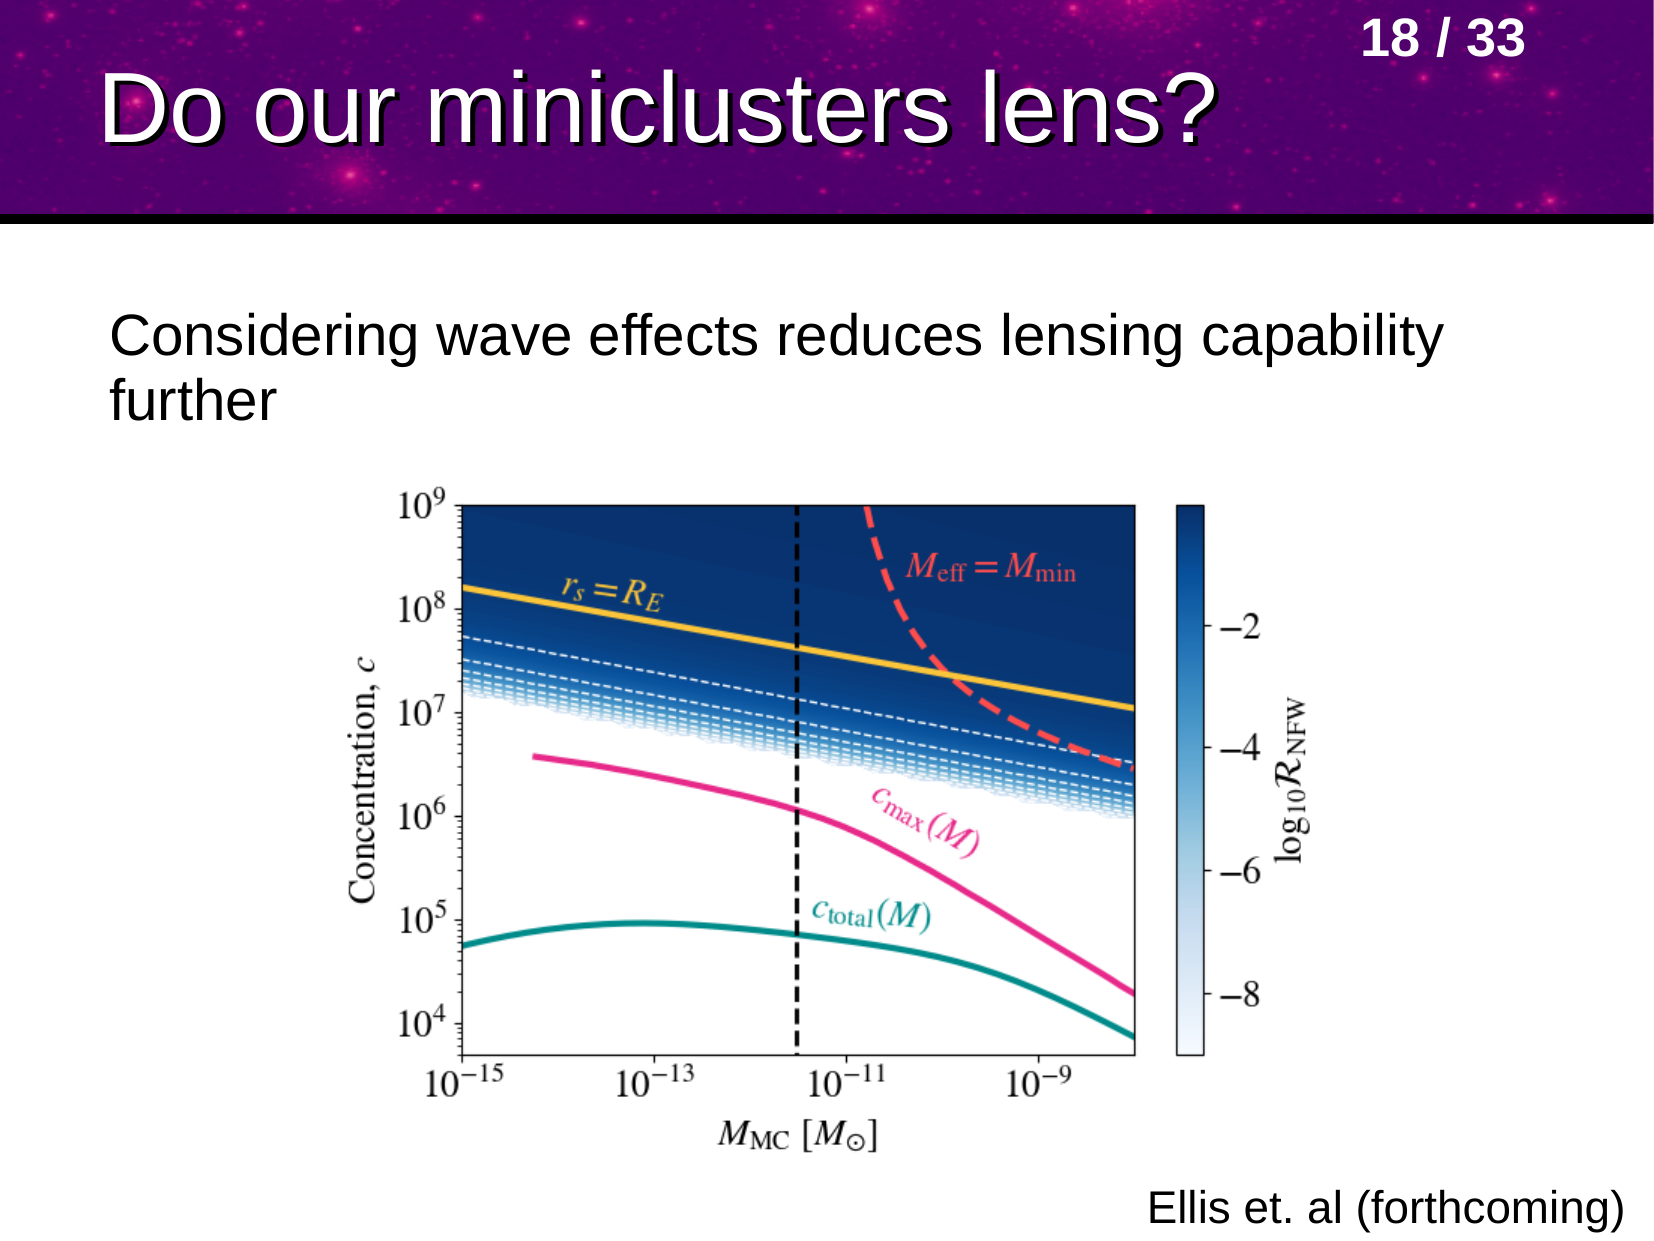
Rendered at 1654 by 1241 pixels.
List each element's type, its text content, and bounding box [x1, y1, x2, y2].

picture [0, 0, 1345, 214]
text_box Considering wave effects reduces lensing capability further [59, 295, 1465, 863]
picture [307, 863, 1358, 1199]
text_box Do our miniclusters lens? [82, 44, 1654, 283]
text_box Ellis et. al (forthcoming) [1131, 1174, 1654, 1241]
text_box <number> / 33 [1345, 0, 1654, 77]
